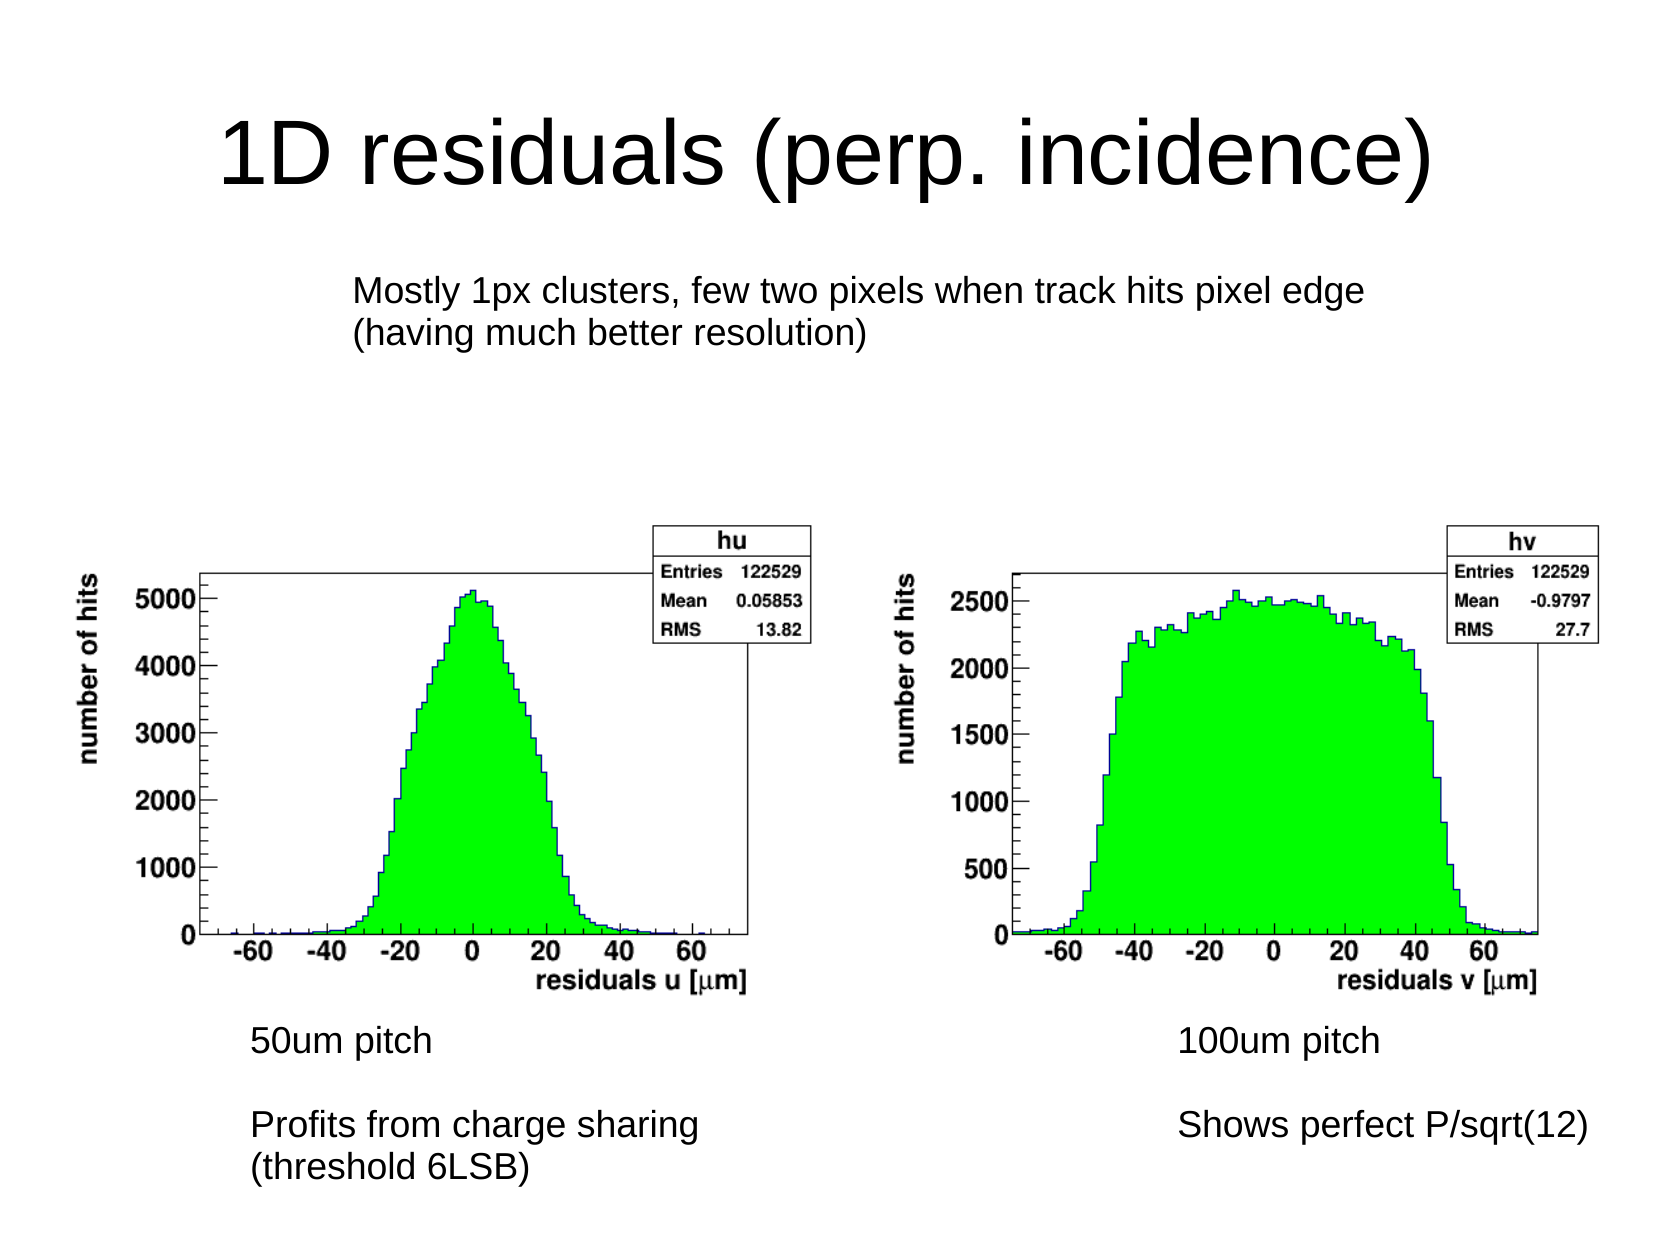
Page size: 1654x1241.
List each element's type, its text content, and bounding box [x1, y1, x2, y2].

picture [862, 524, 1613, 1013]
title 1D residuals (perp. incidence) [82, 49, 1571, 257]
text_box Mostly 1px clusters, few two pixels when track hits pixel edge (having much better resolution) [337, 262, 1381, 404]
text_box 50um pitch Profits from charge sharing (threshold 6LSB) [235, 1012, 715, 1196]
text_box 100um pitch Shows perfect P/sqrt(12) [1162, 1012, 1605, 1154]
picture [43, 524, 826, 1013]
